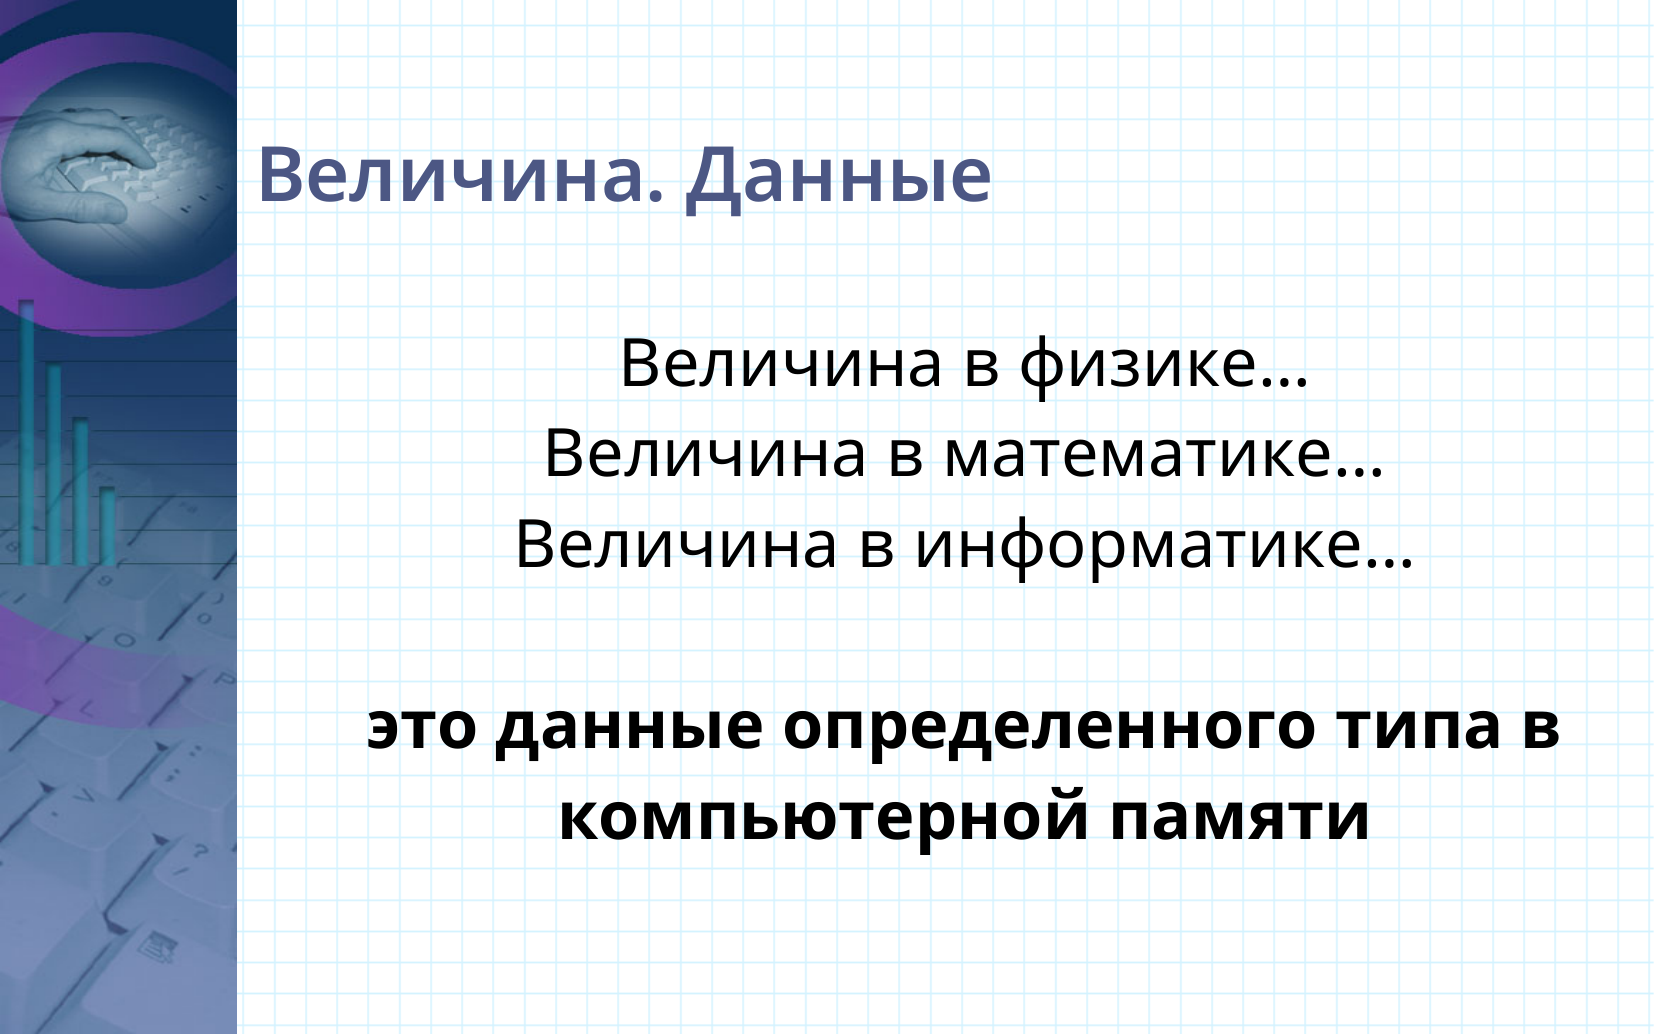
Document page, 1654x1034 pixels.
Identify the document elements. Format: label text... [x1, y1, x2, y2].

title Величина. Данные [254, 85, 1640, 259]
picture [0, 0, 1654, 1034]
subtitle Величина в физике… Величина в математике… Величина в информатике… это данные определенного типа в компьютерной памяти [254, 287, 1640, 887]
